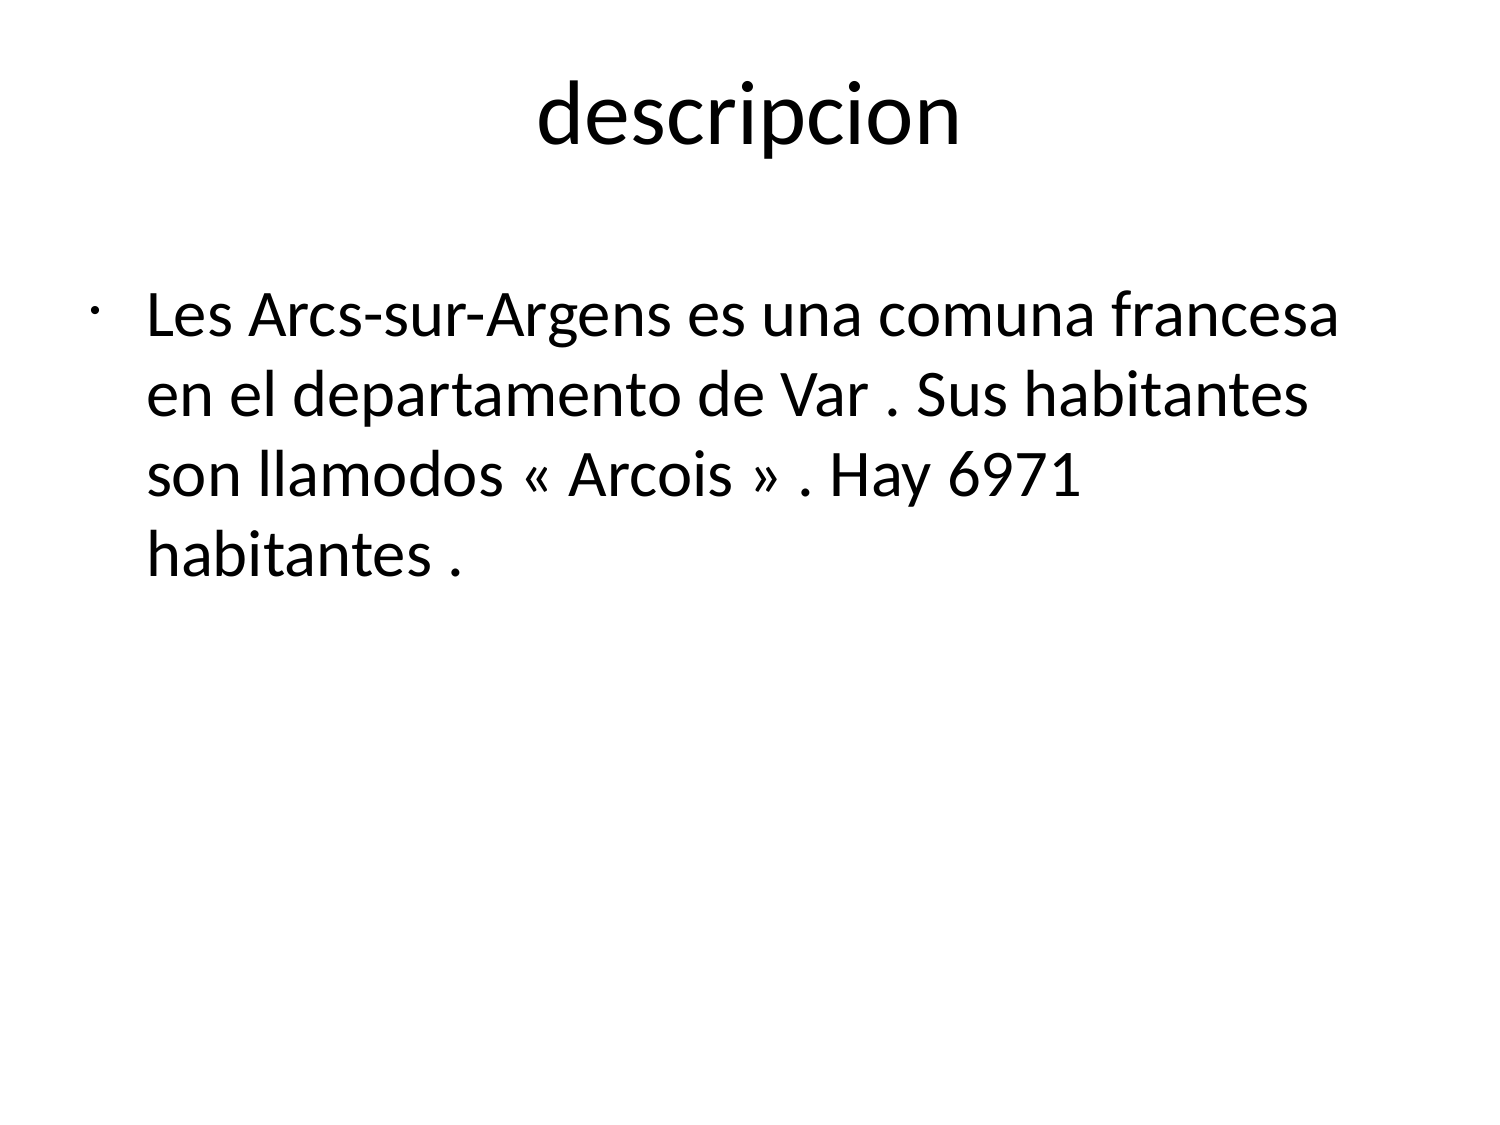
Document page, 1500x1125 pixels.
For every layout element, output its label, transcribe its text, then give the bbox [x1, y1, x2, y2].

list Les Arcs-sur-Argens es una comuna francesa en el departamento de Var . Sus habitantes son llamodos « Arcois » . Hay 6971 habitantes . [75, 262, 1425, 1005]
title descripcion [75, 45, 1425, 233]
